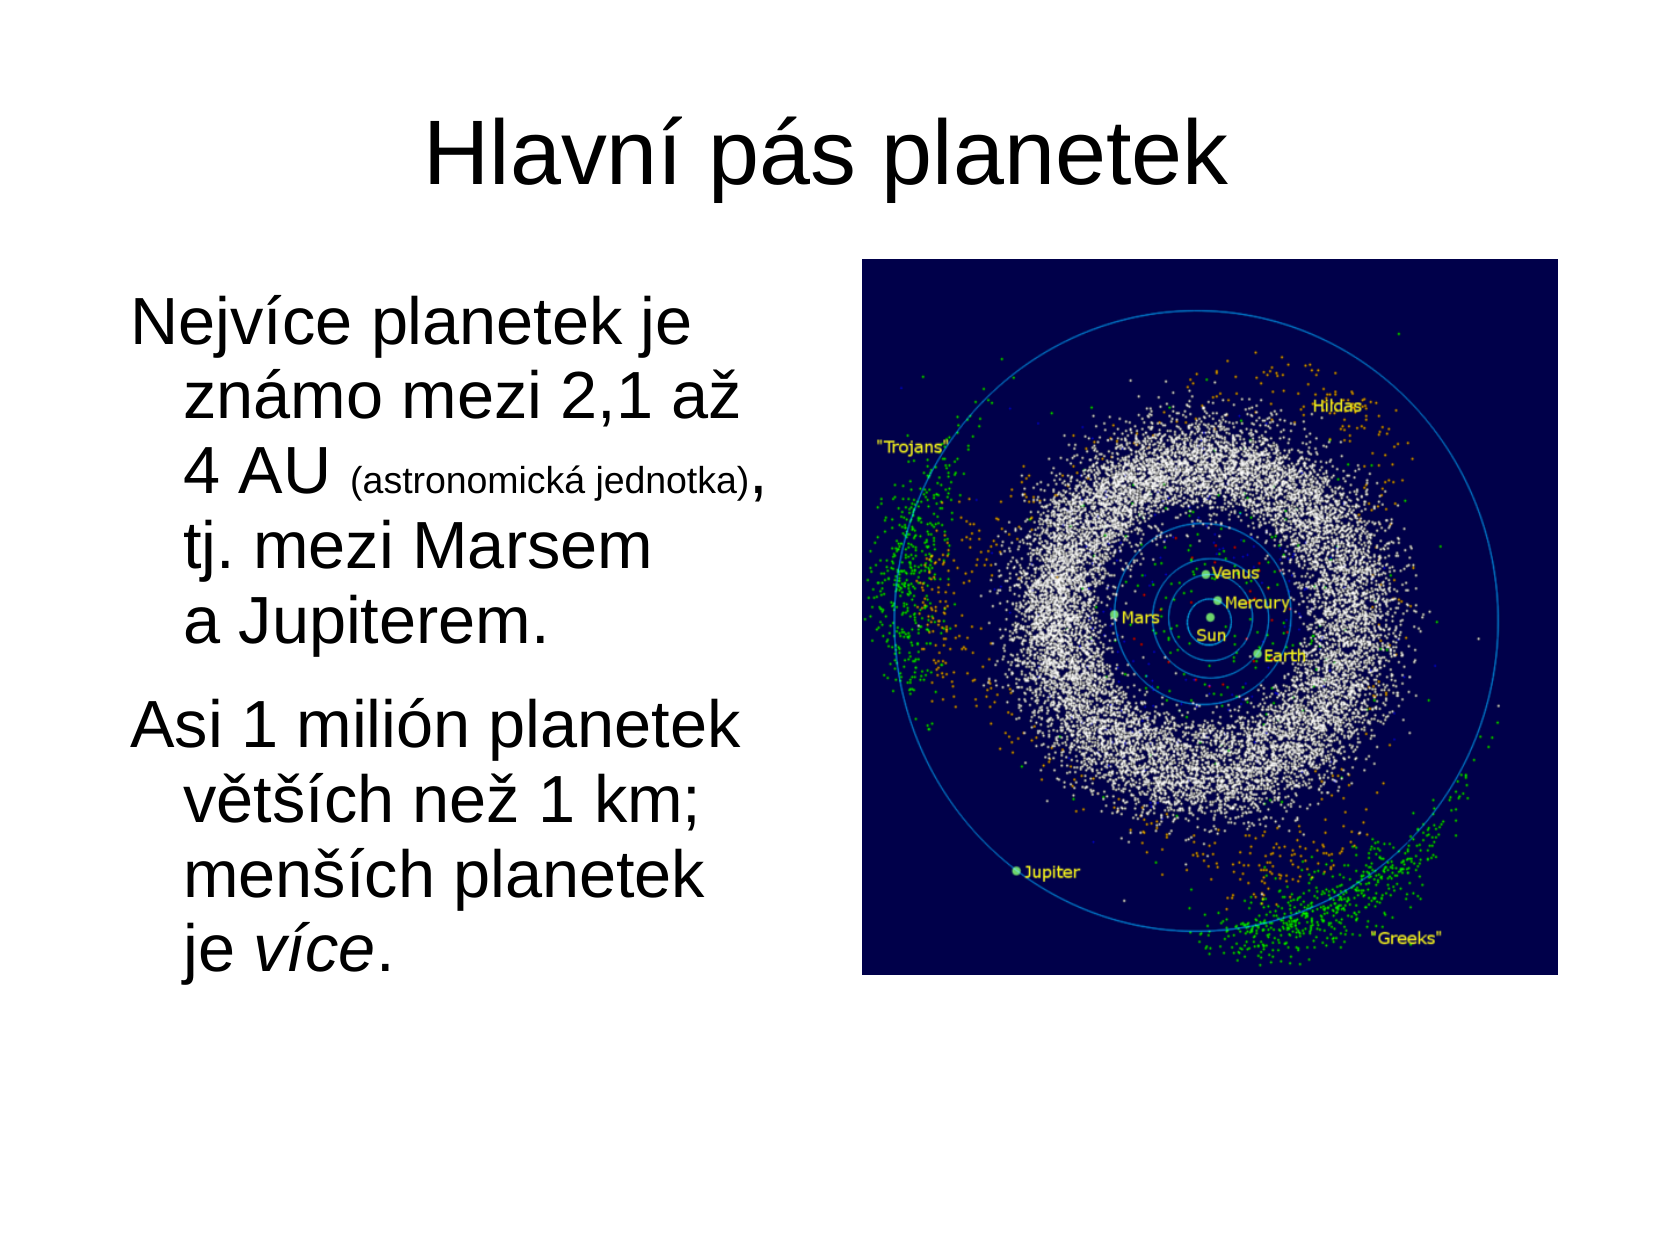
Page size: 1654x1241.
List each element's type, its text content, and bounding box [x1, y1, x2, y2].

picture [862, 259, 1558, 976]
title Hlavní pás planetek [82, 56, 1571, 250]
list Nejvíce planetek je známo mezi 2,1 až 4 AU (astronomická jednotka), tj. mezi Marsem a Jupiterem. Asi 1 milión planetek větších než 1 km; menších planetek je více. [112, 283, 826, 1088]
